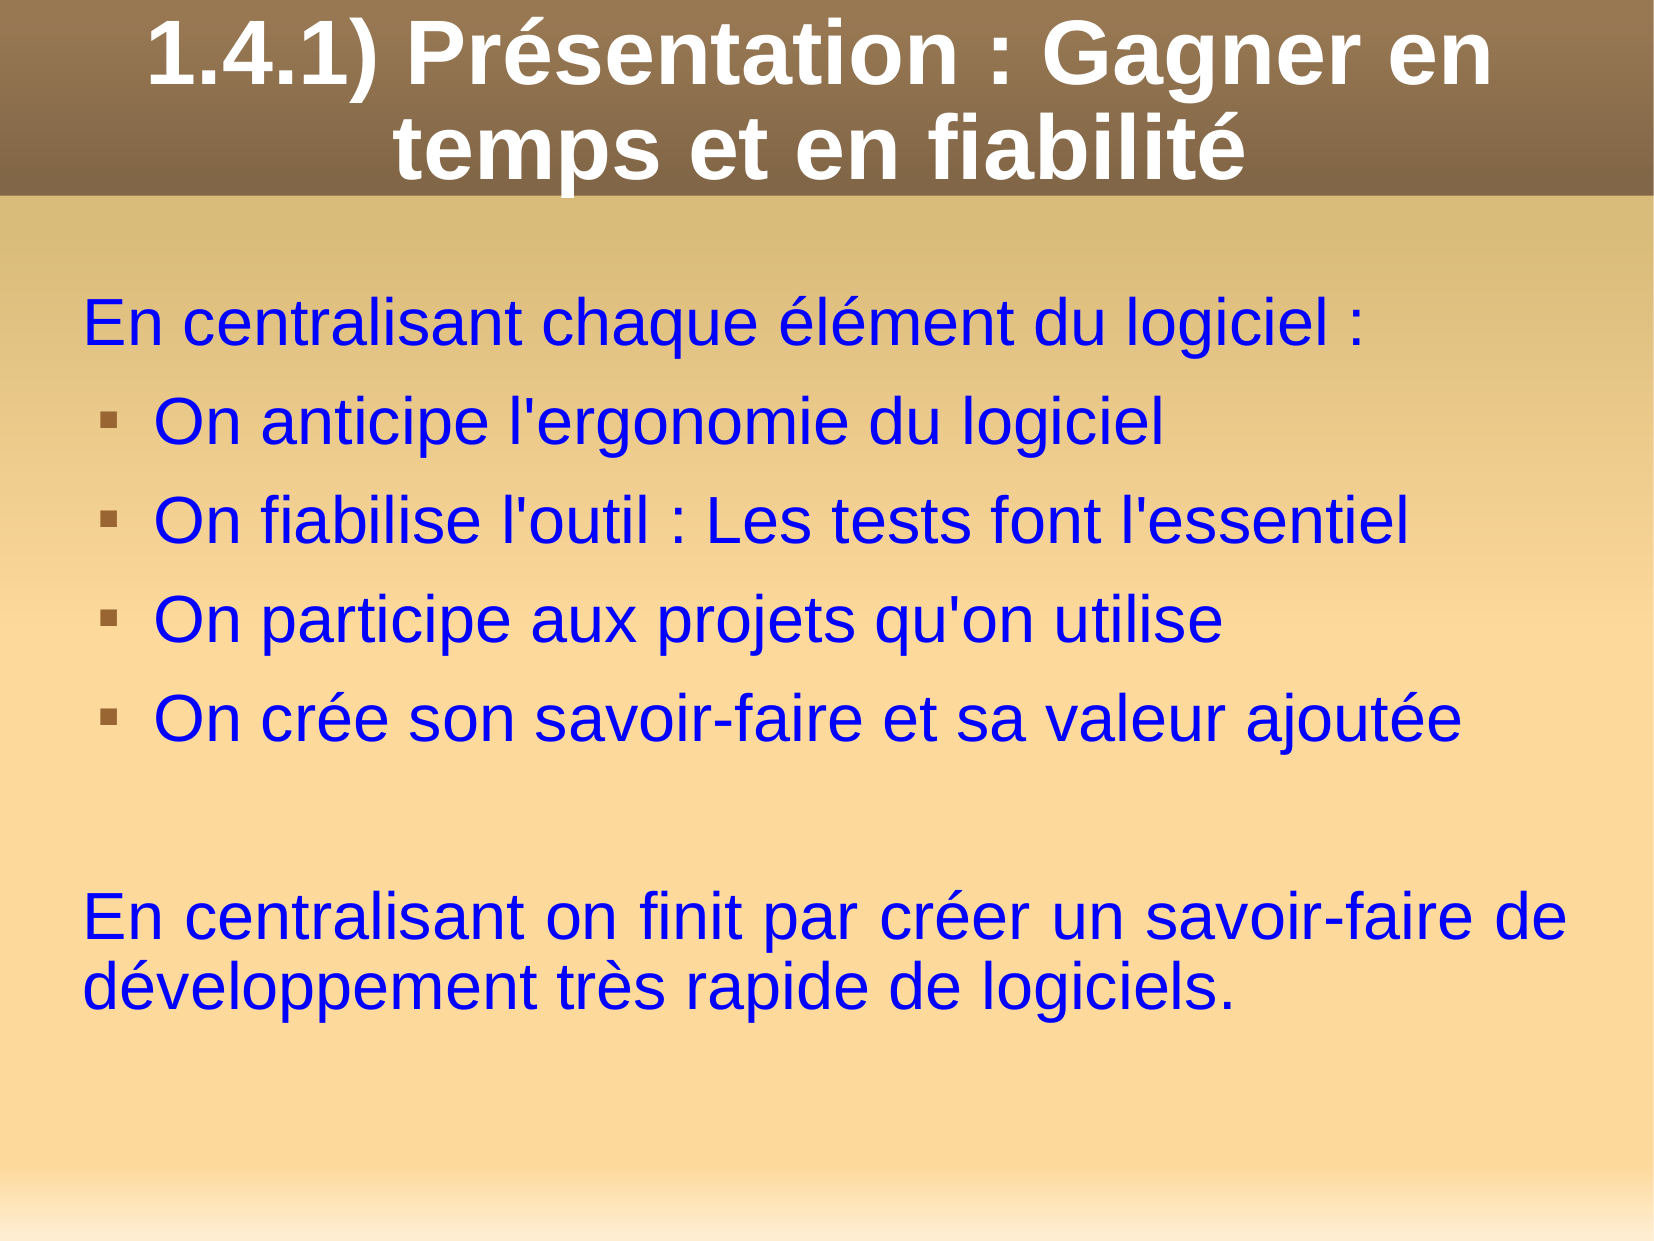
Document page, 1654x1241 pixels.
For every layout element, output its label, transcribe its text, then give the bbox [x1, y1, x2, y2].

title 1.4.1) Présentation : Gagner en temps et en fiabilité [76, 4, 1565, 203]
list En centralisant chaque élément du logiciel : On anticipe l'ergonomie du logiciel On fiabilise l'outil : Les tests font l'essentiel On participe aux projets qu'on utilise On crée son savoir-faire et sa valeur ajoutée En centralisant on finit par créer un savoir-faire de développement très rapide de logiciels. [82, 290, 1571, 1094]
picture [0, 0, 1654, 1241]
